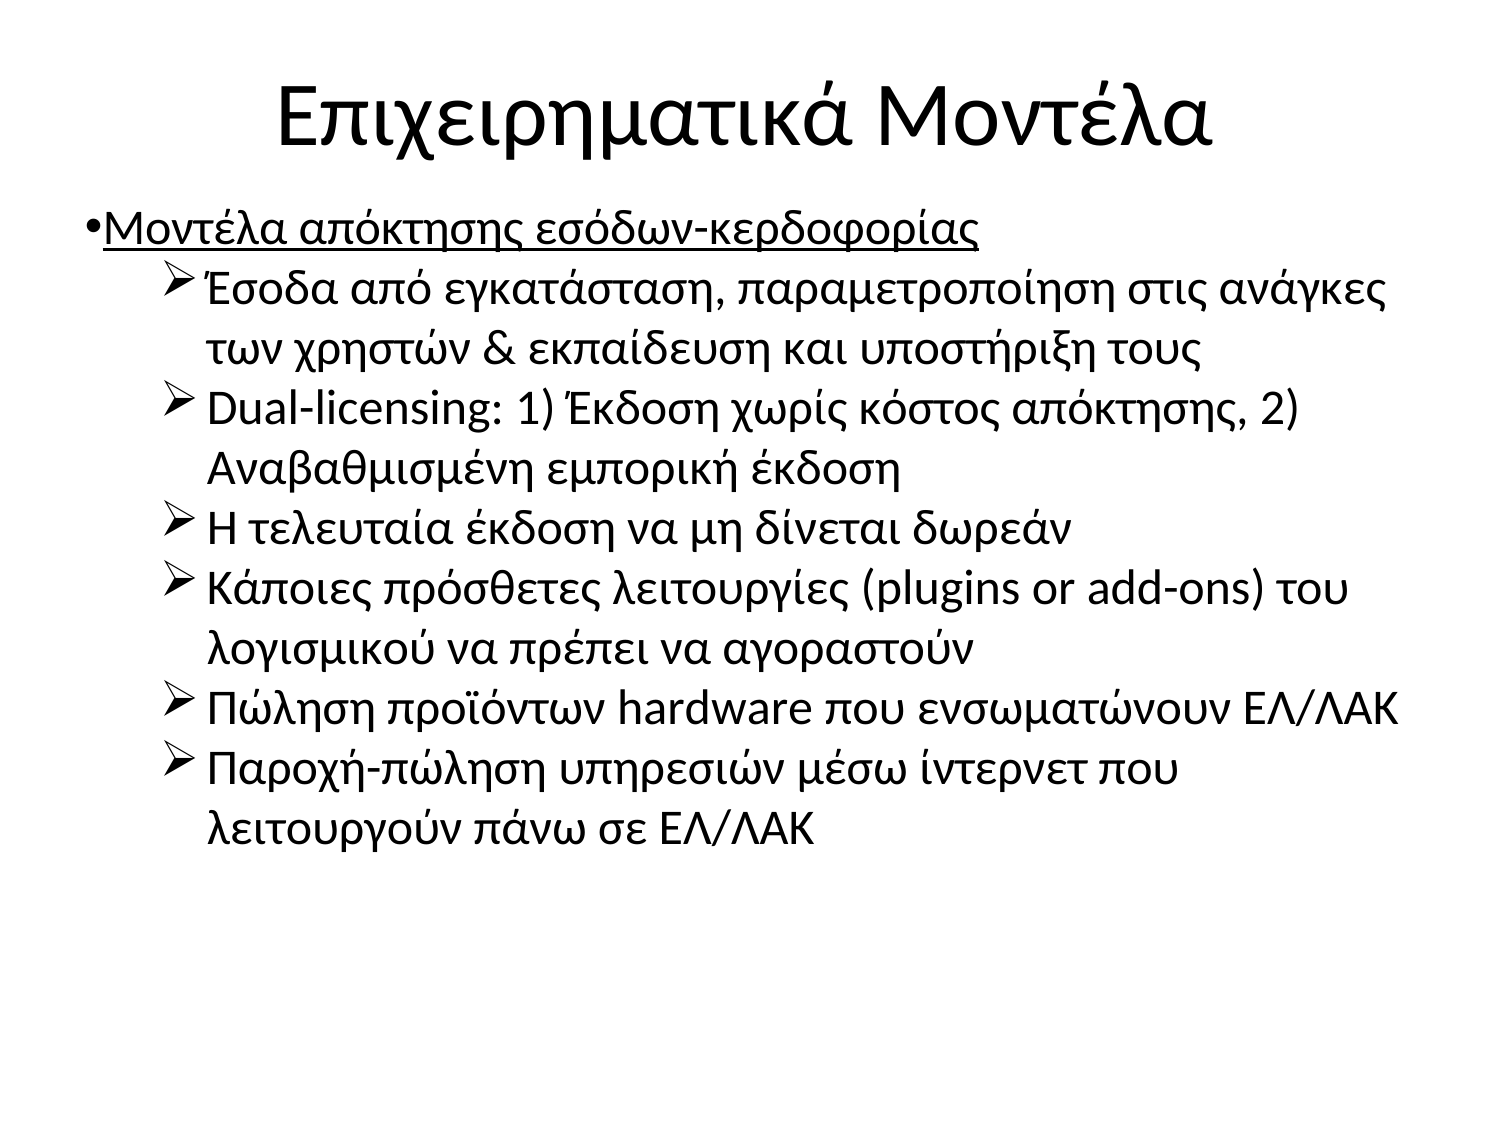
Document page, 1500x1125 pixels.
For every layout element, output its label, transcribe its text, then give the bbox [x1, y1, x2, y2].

text_box Επιχειρηματικά Μοντέλα [70, 46, 1421, 187]
text_box Μοντέλα απόκτησης εσόδων-κερδοφορίας Έσοδα από εγκατάσταση, παραμετροποίηση στις ανάγκες των χρηστών & εκπαίδευση και υποστήριξη τους Dual-licensing: 1) Έκδοση χωρίς κόστος απόκτησης, 2) Αναβαθμισμένη εμπορική έκδοση Η τελευταία έκδοση να μη δίνεται δωρεάν Κάποιες πρόσθετες λειτουργίες (plugins or add-ons) του λογισμικού να πρέπει να αγοραστούν Πώληση προϊόντων hardware που ενσωματώνουν ΕΛ/ΛΑΚ Παροχή-πώληση υπηρεσιών μέσω ίντερνετ που λειτουργούν πάνω σε ΕΛ/ΛΑΚ [70, 187, 1421, 1029]
